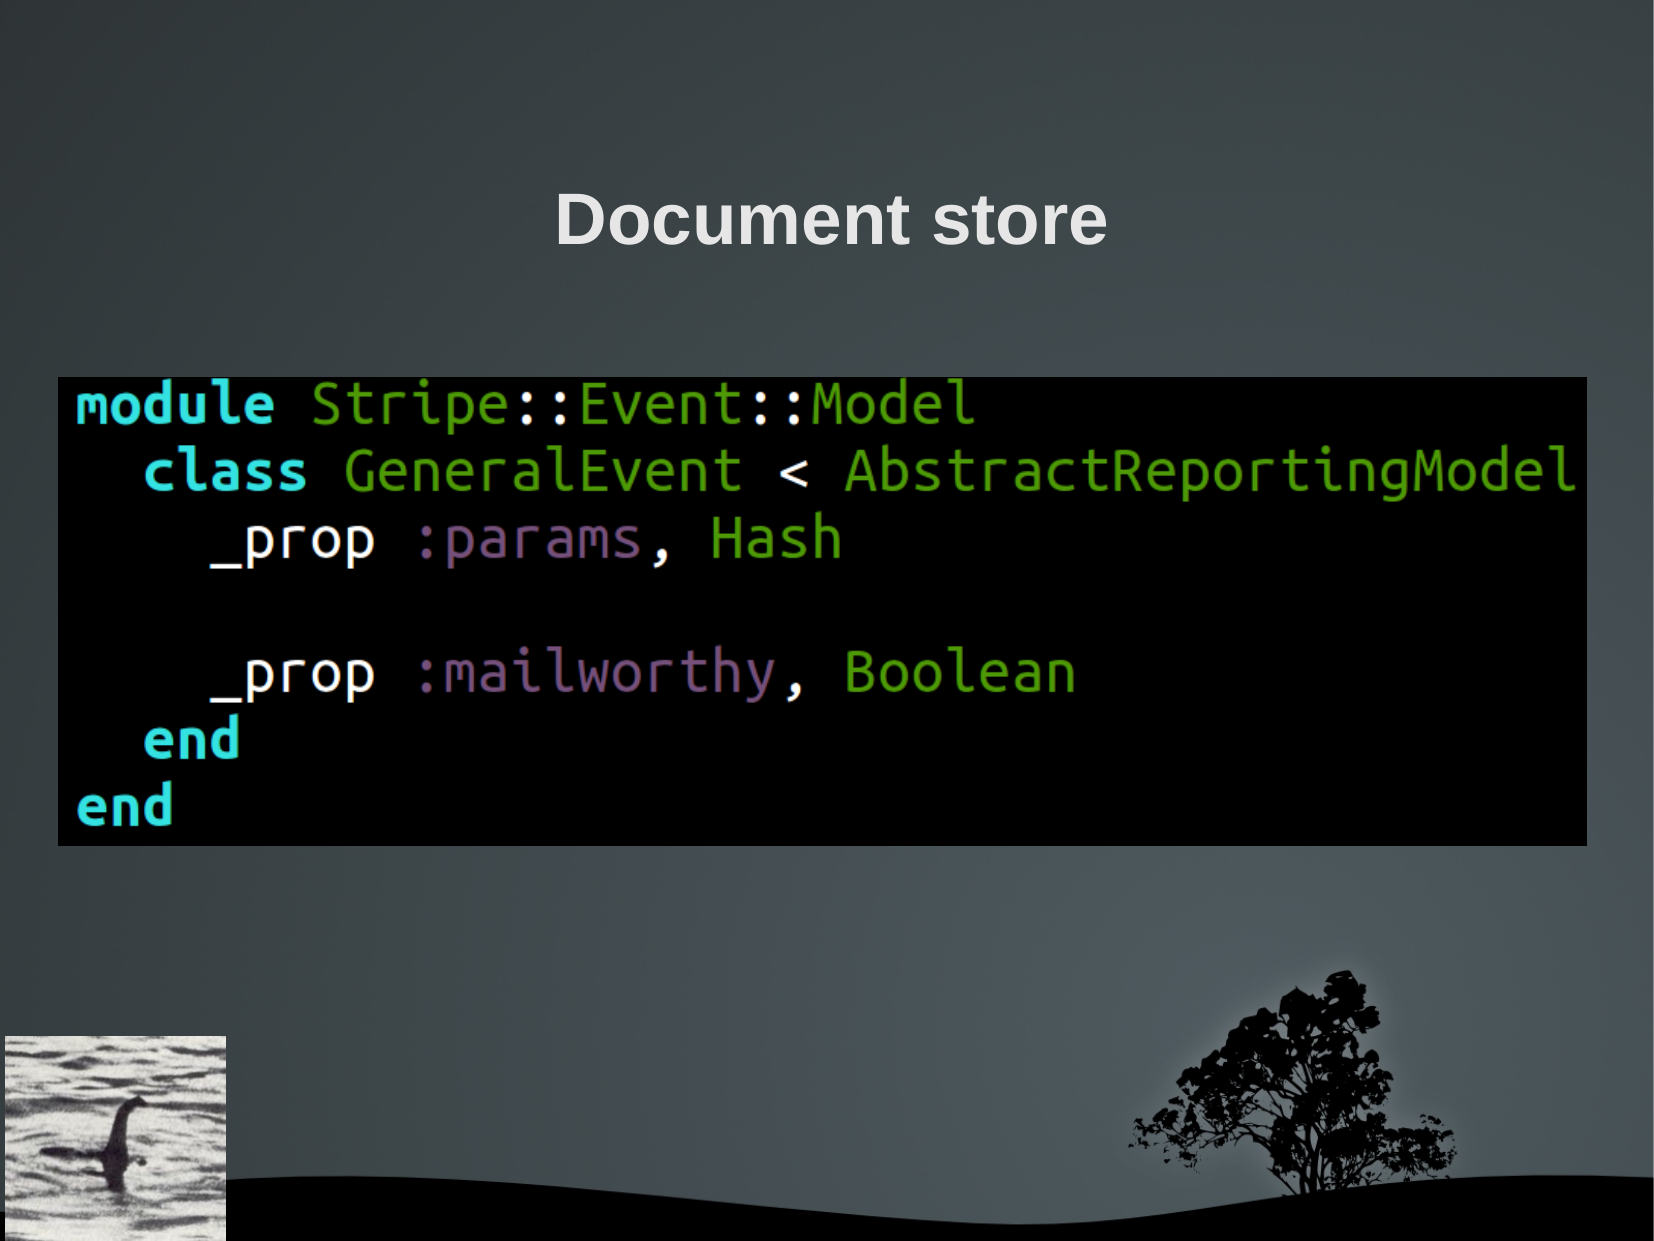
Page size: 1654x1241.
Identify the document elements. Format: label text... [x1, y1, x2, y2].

picture [0, 0, 1654, 1241]
title Document store [498, 107, 1166, 331]
